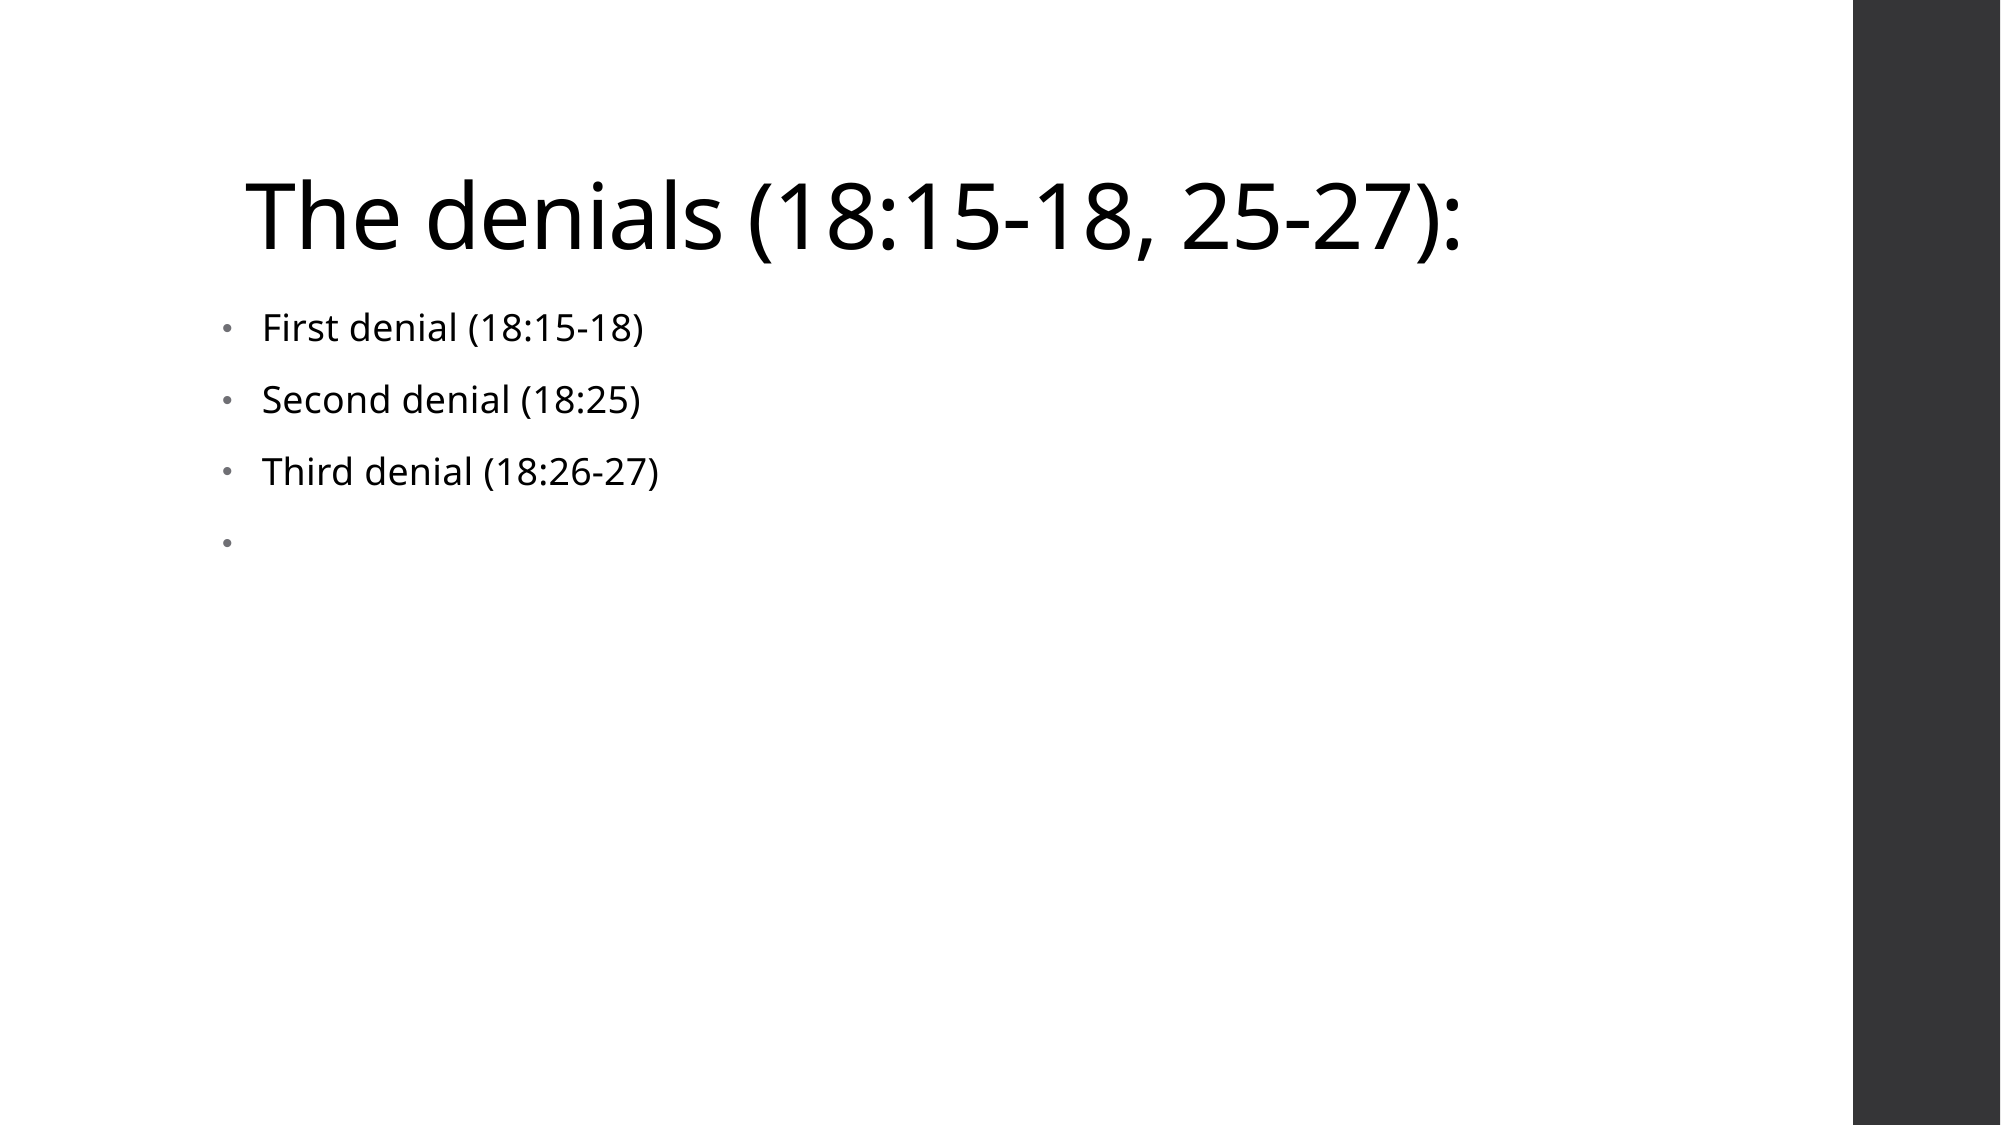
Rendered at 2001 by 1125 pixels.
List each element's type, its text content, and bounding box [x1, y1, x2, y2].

title The denials (18:15-18, 25-27): [206, 60, 1797, 278]
list First denial (18:15-18) Second denial (18:25) Third denial (18:26-27) [206, 299, 1617, 1014]
